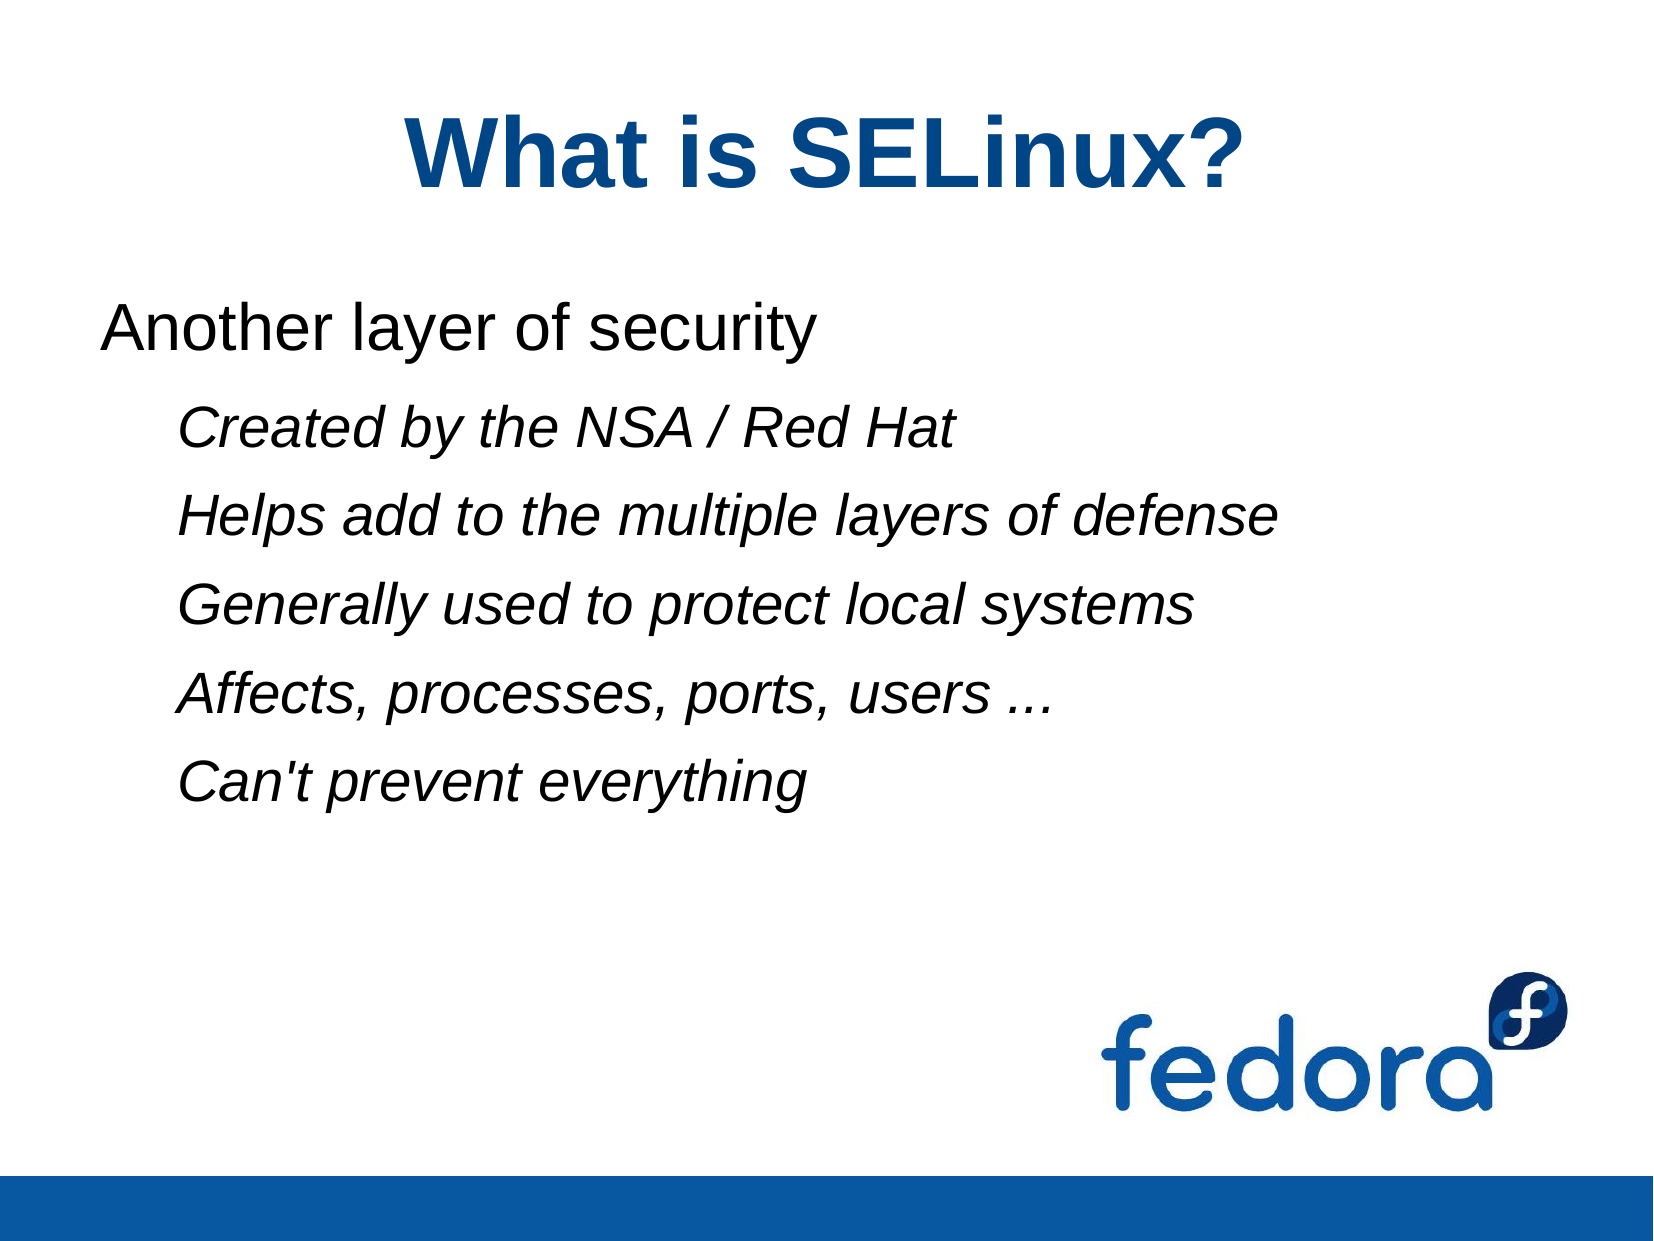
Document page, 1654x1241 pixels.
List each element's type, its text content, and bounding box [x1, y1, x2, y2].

picture [1087, 959, 1576, 1125]
title What is SELinux? [82, 49, 1571, 257]
list Another layer of security Created by the NSA / Red Hat Helps add to the multiple layers of defense Generally used to protect local systems Affects, processes, ports, users ... Can't prevent everything [82, 290, 1571, 1095]
picture [0, 1176, 1653, 1241]
